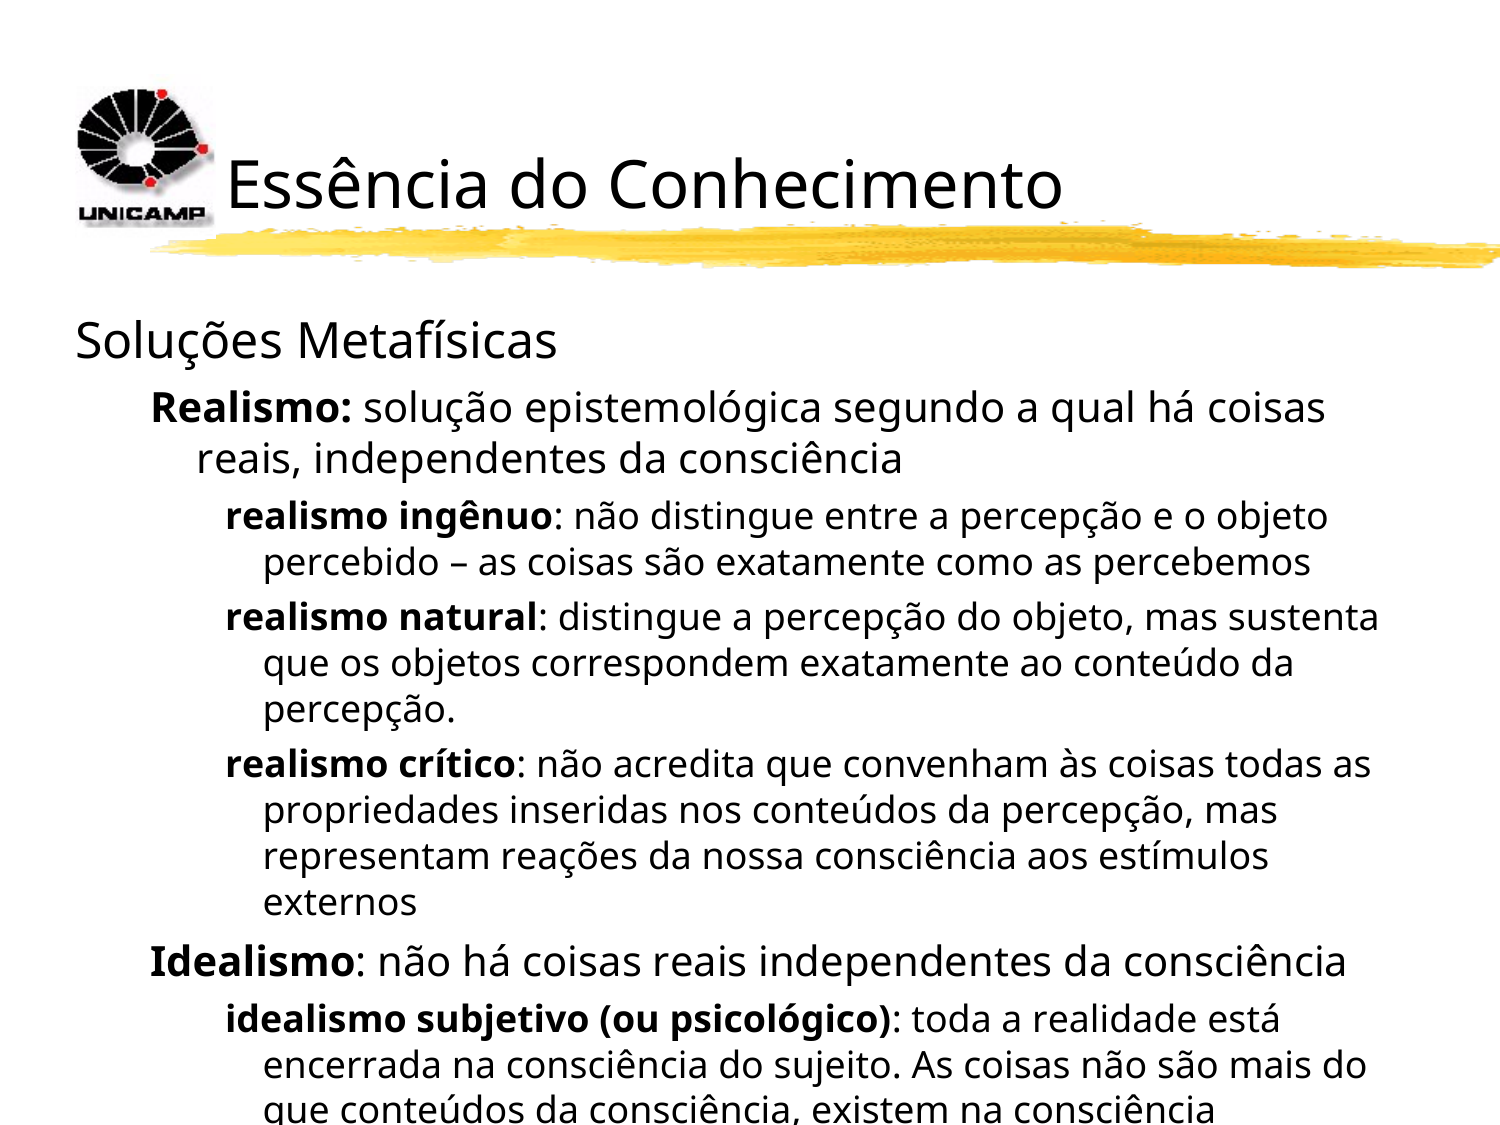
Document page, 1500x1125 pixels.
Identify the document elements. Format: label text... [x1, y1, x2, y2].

picture [75, 74, 1500, 279]
list Soluções Metafísicas Realismo: solução epistemológica segundo a qual há coisas reais, independentes da consciência realismo ingênuo: não distingue entre a percepção e o objeto percebido – as coisas são exatamente como as percebemos realismo natural: distingue a percepção do objeto, mas sustenta que os objetos correspondem exatamente ao conteúdo da percepção. realismo crítico: não acredita que convenham às coisas todas as propriedades inseridas nos conteúdos da percepção, mas representam reações da nossa consciência aos estímulos externos Idealismo: não há coisas reais independentes da consciência idealismo subjetivo (ou psicológico): toda a realidade está encerrada na consciência do sujeito. As coisas não são mais do que conteúdos da consciência, existem na consciência idealismo objetivo (ou lógico): objetos são concebidos pelo pensamento, são um produto (uma criação) do pensamento [74, 309, 1417, 1049]
title Essência do Conhecimento [225, 52, 1426, 225]
